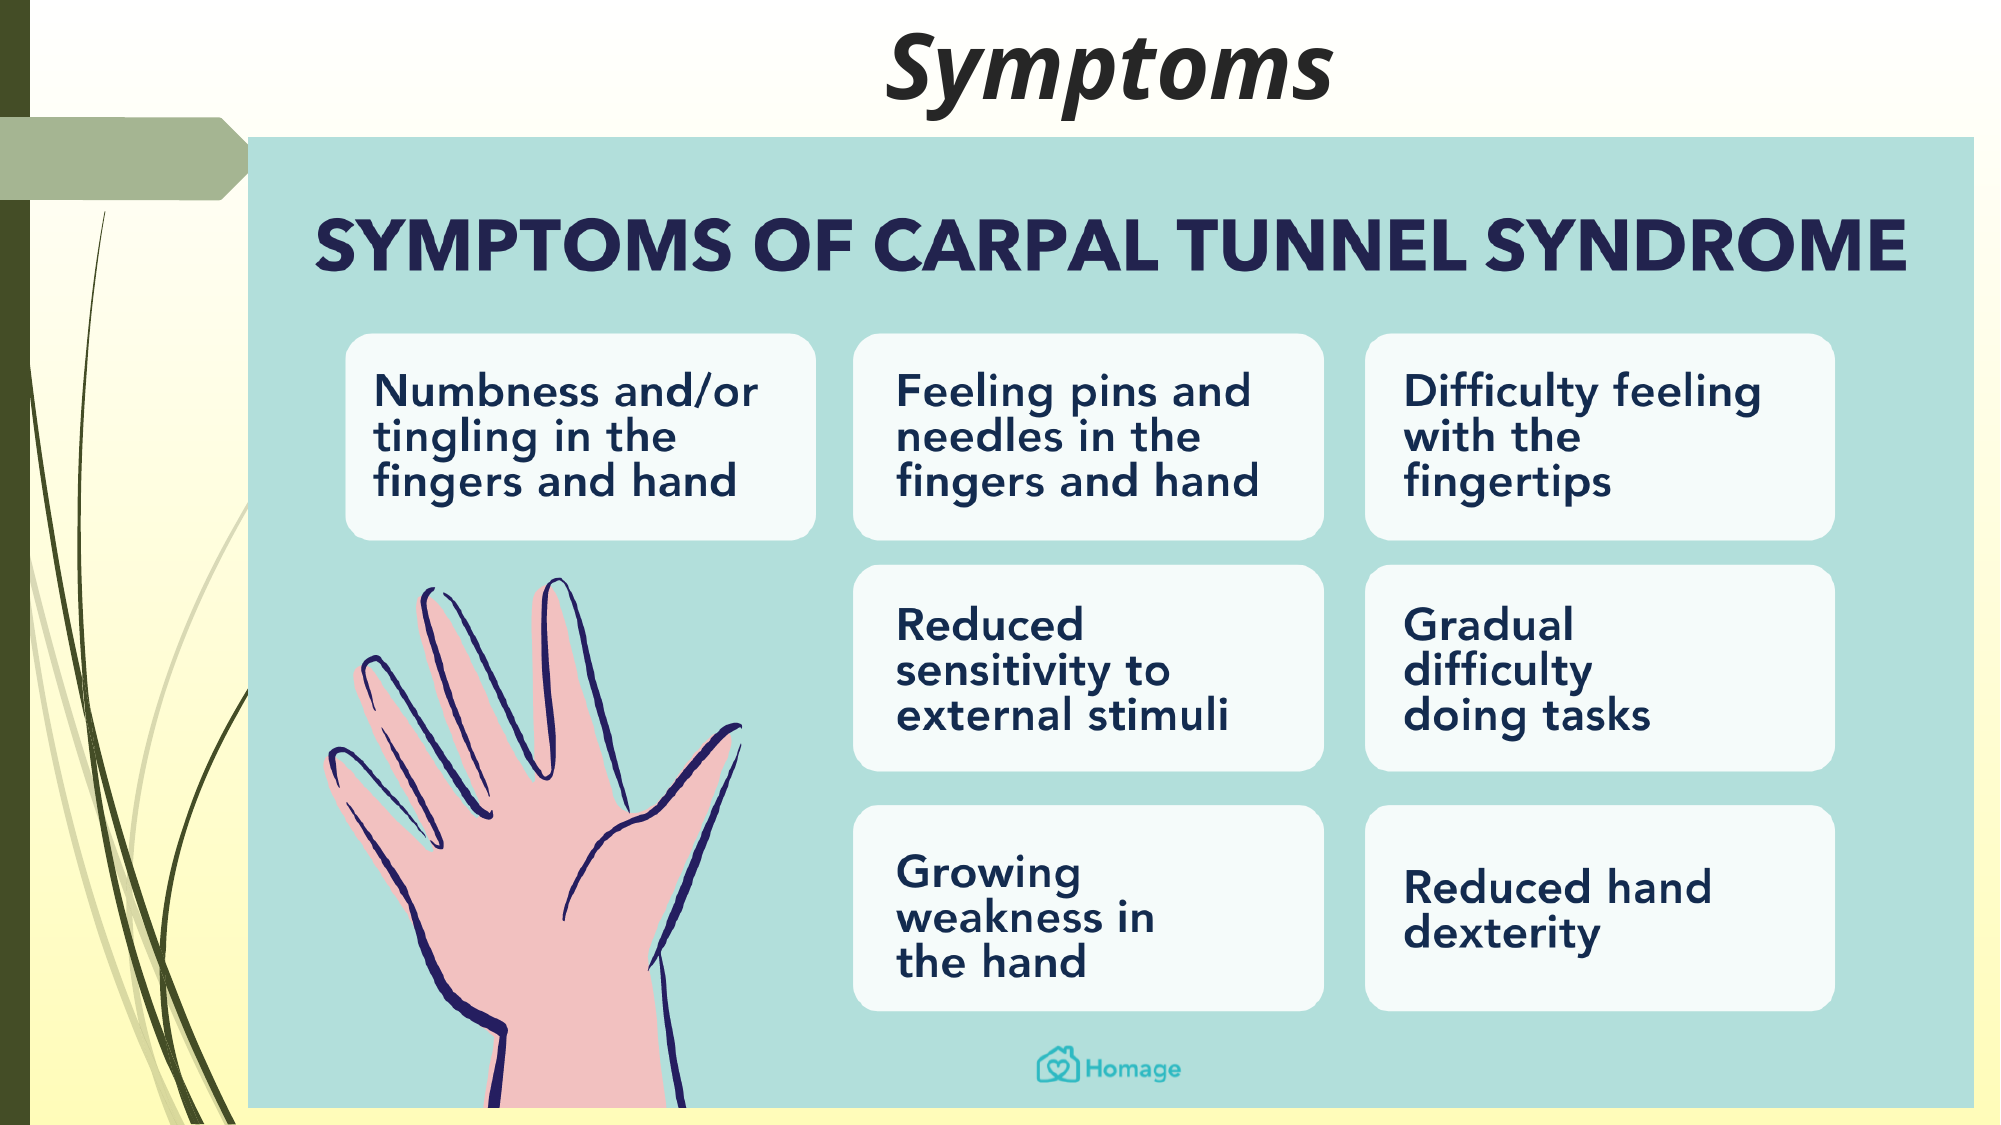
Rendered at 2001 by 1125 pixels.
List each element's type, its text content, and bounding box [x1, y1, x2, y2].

picture [248, 137, 1974, 1108]
title Symptoms [380, 0, 1842, 137]
